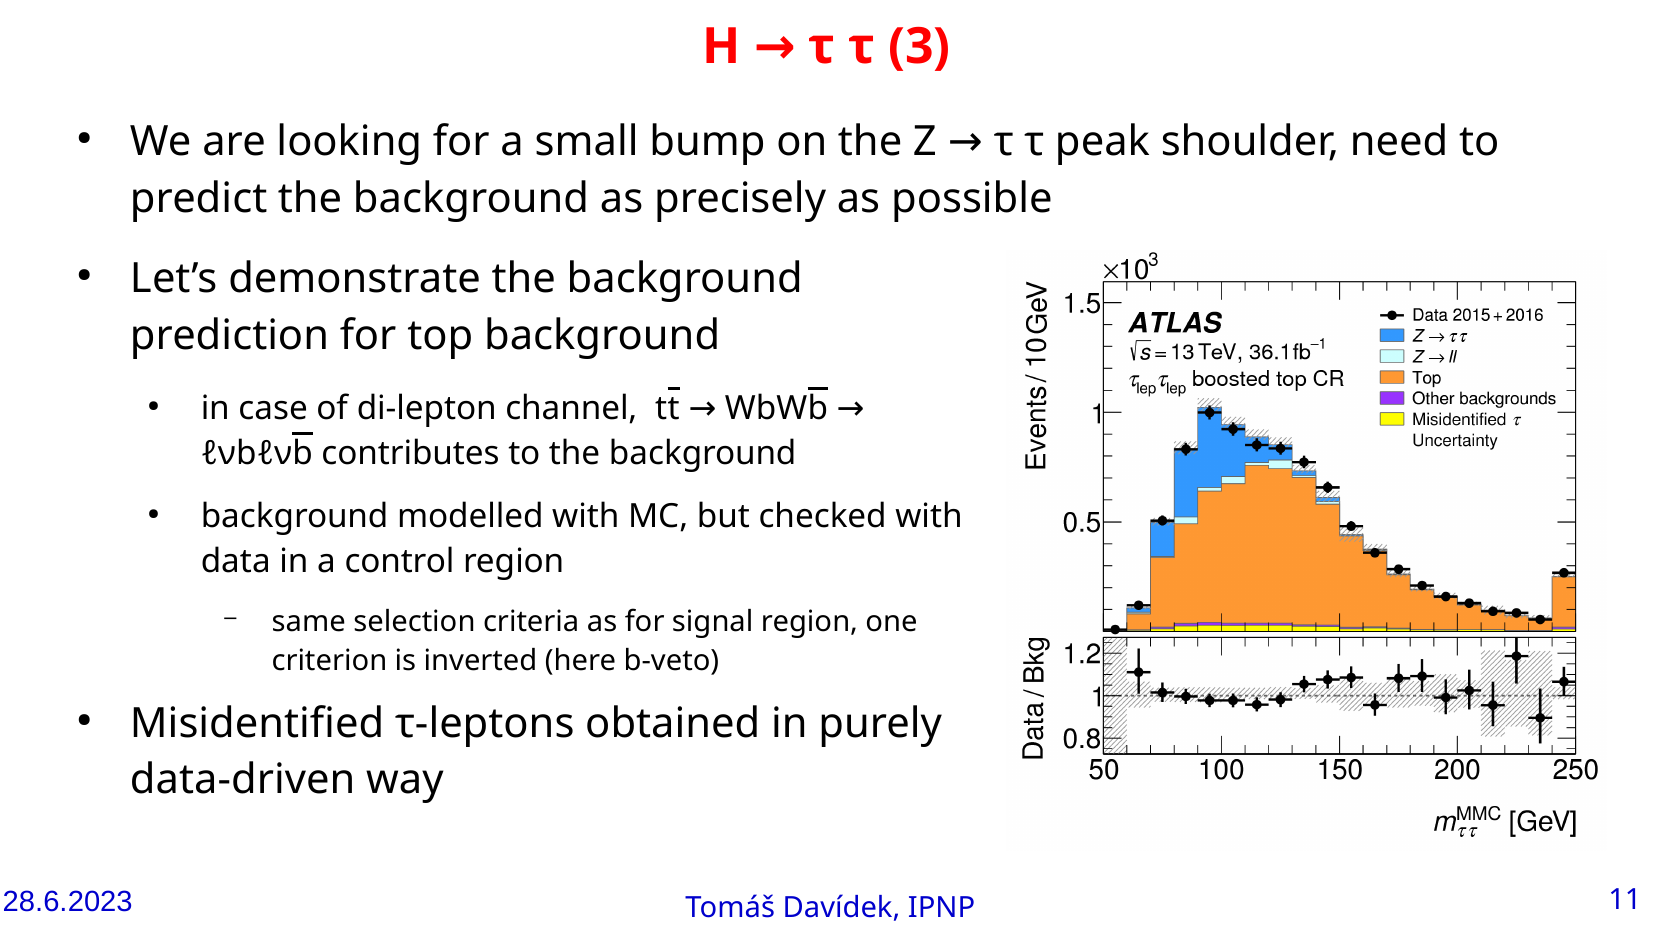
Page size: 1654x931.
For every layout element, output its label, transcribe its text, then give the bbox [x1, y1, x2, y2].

list Let’s demonstrate the background prediction for top background in case of di-lepton channel, tt → WbWb → ℓνbℓνb contributes to the background background modelled with MC, but checked with data in a control region same selection criteria as for signal region, one criterion is inverted (here b-veto) Misidentified τ-leptons obtained in purely data-driven way [59, 248, 975, 857]
title H → τ τ (3) [82, 0, 1571, 89]
list We are looking for a small bump on the Z → τ τ peak shoulder, need to predict the background as precisely as possible [59, 110, 1595, 237]
picture [1006, 250, 1607, 851]
